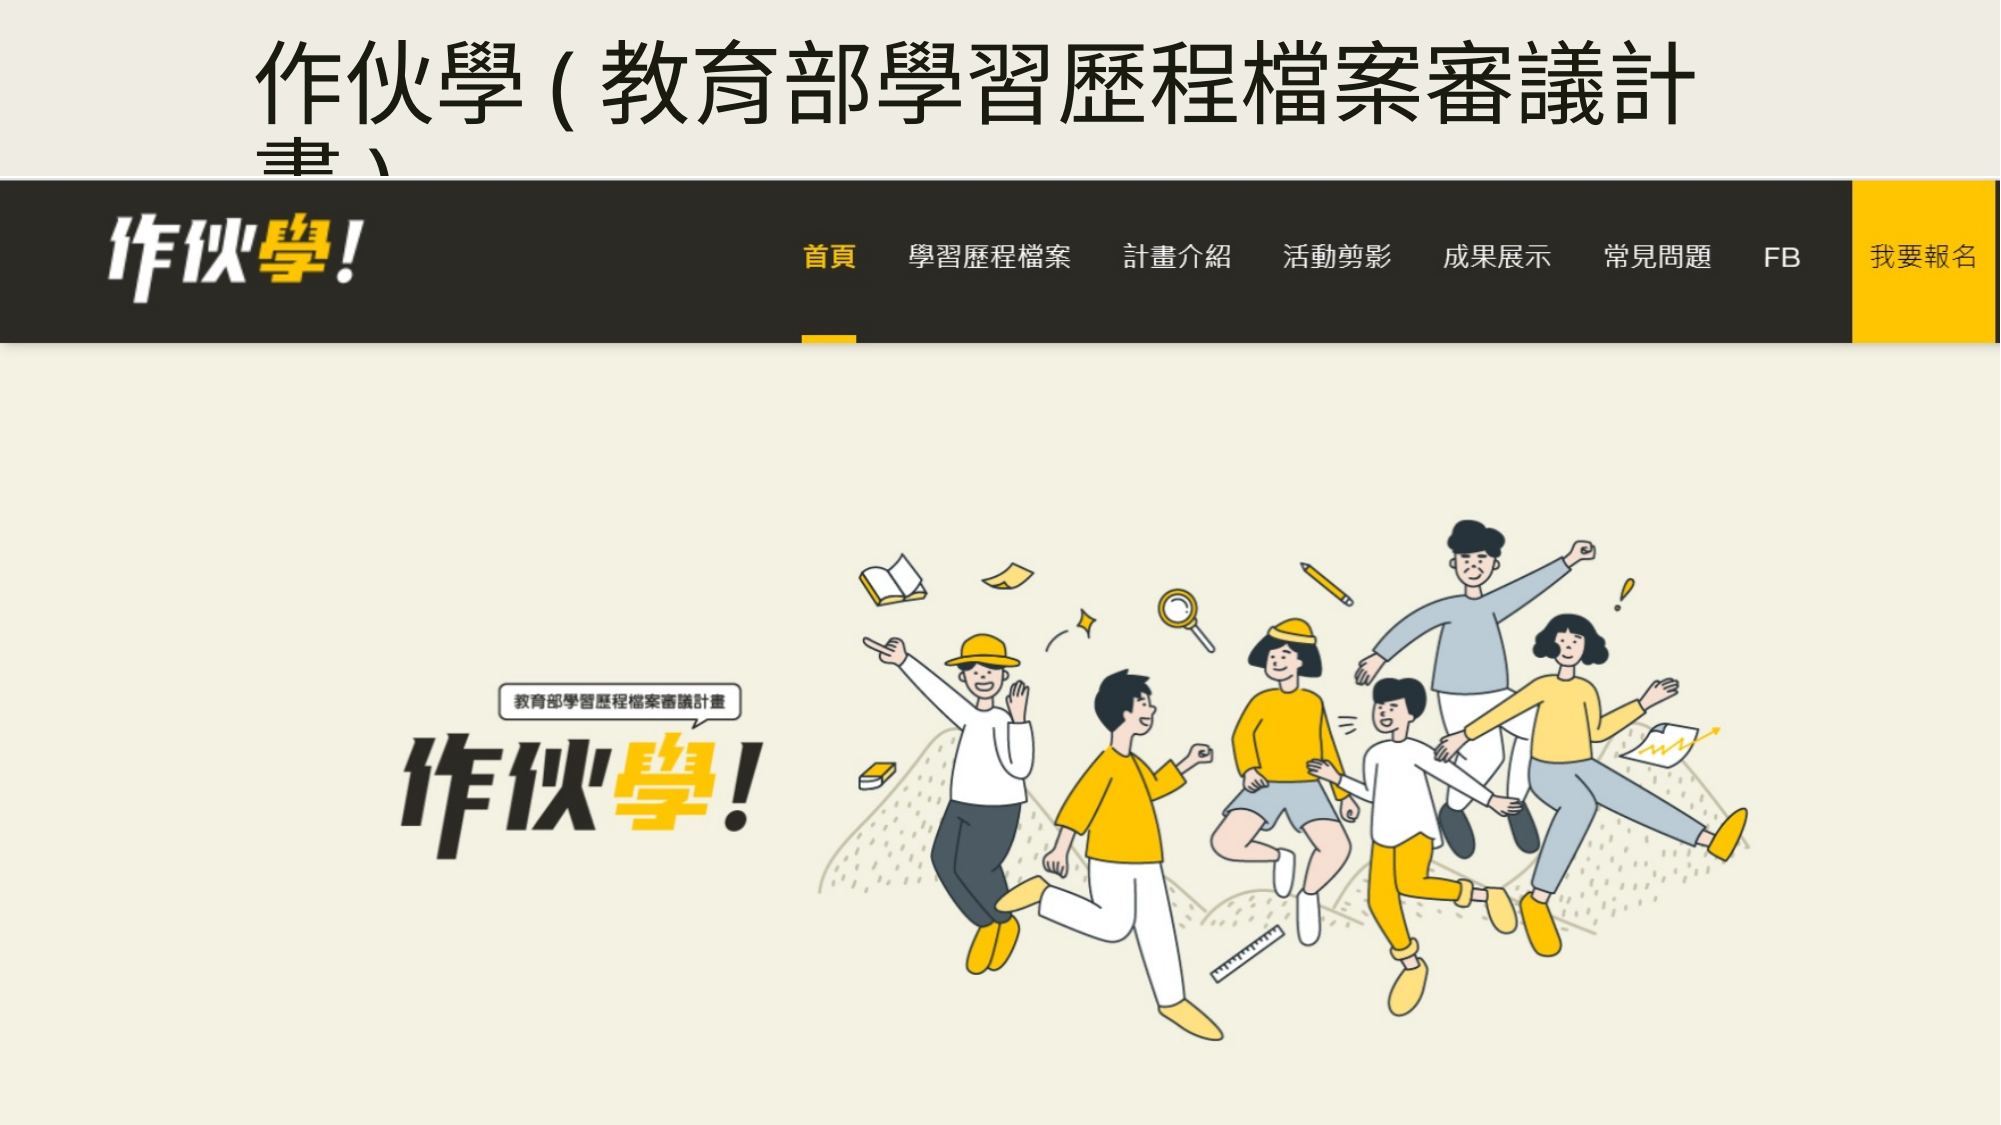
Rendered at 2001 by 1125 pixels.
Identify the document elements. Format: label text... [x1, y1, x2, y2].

title 作伙學(教育部學習歷程檔案審議計畫) [237, 31, 1813, 176]
picture [0, 176, 2000, 1125]
